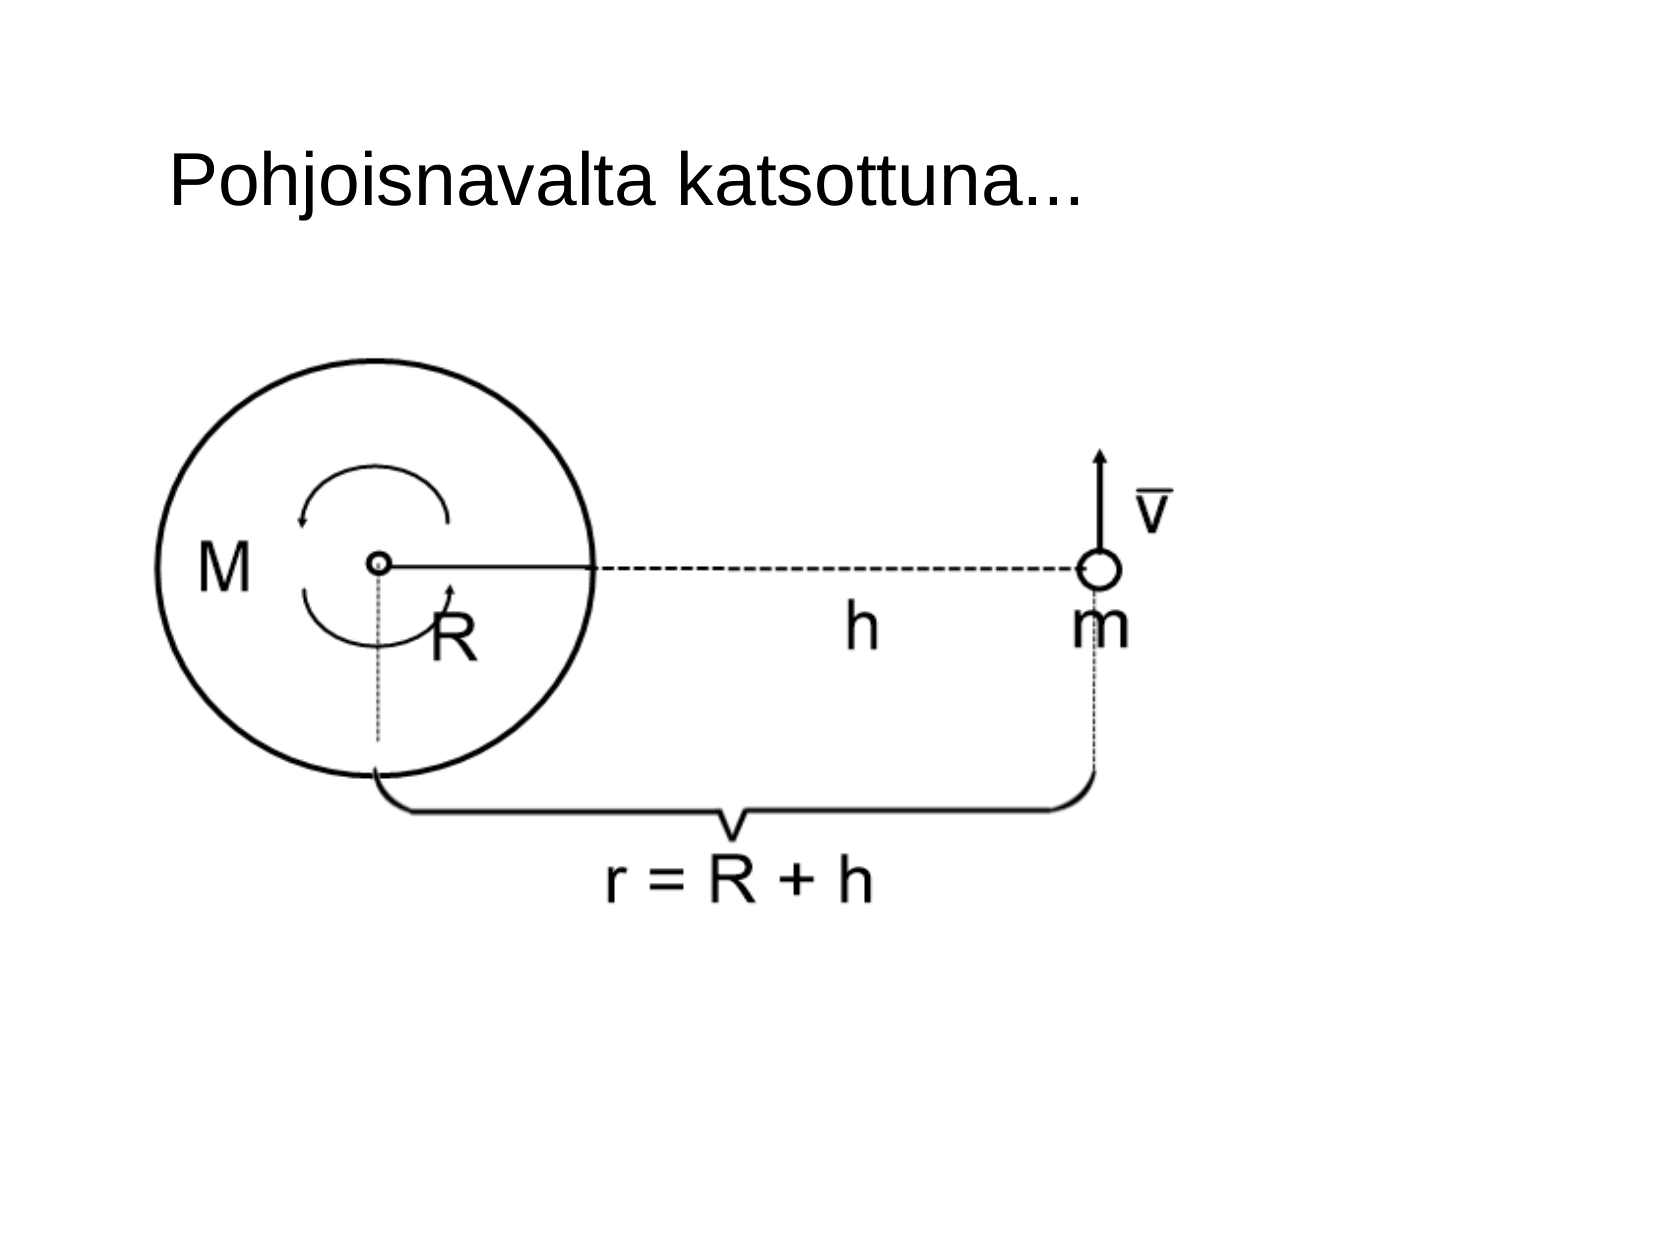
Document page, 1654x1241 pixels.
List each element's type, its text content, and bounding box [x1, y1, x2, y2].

text_box Pohjoisnavalta katsottuna... [153, 129, 1300, 249]
picture [96, 273, 1276, 967]
